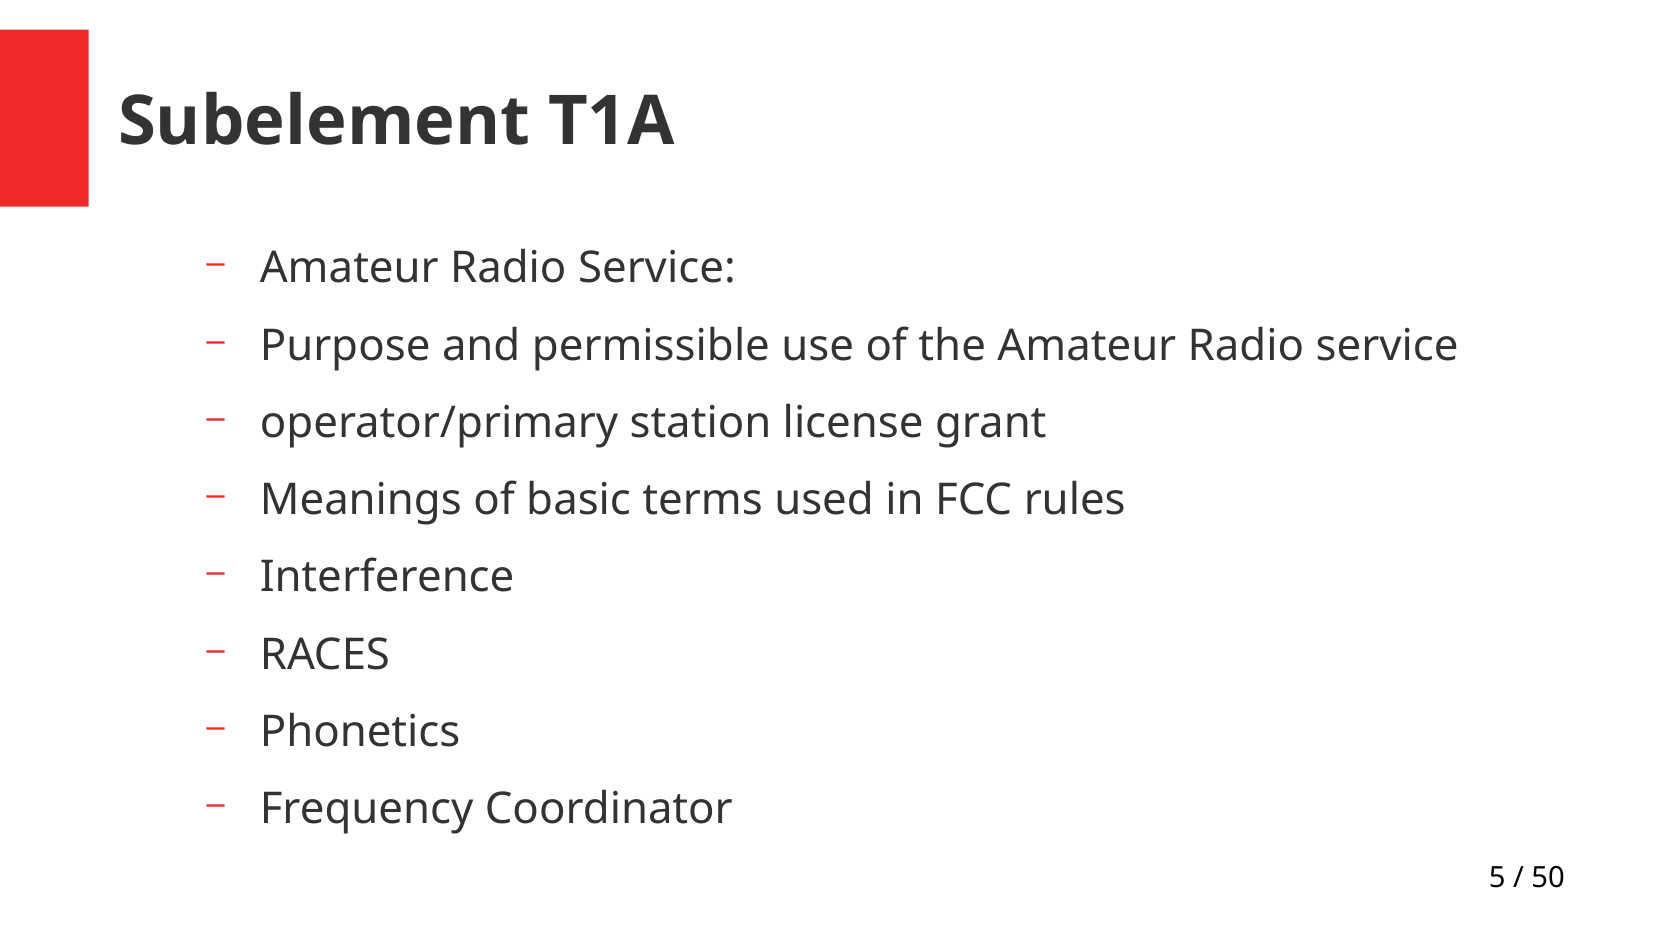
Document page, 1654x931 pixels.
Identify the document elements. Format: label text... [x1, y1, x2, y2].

title Subelement T1A [118, 29, 1595, 207]
list Amateur Radio Service: Purpose and permissible use of the Amateur Radio service operator/primary station license grant Meanings of basic terms used in FCC rules Interference RACES Phonetics Frequency Coordinator [118, 236, 1595, 798]
